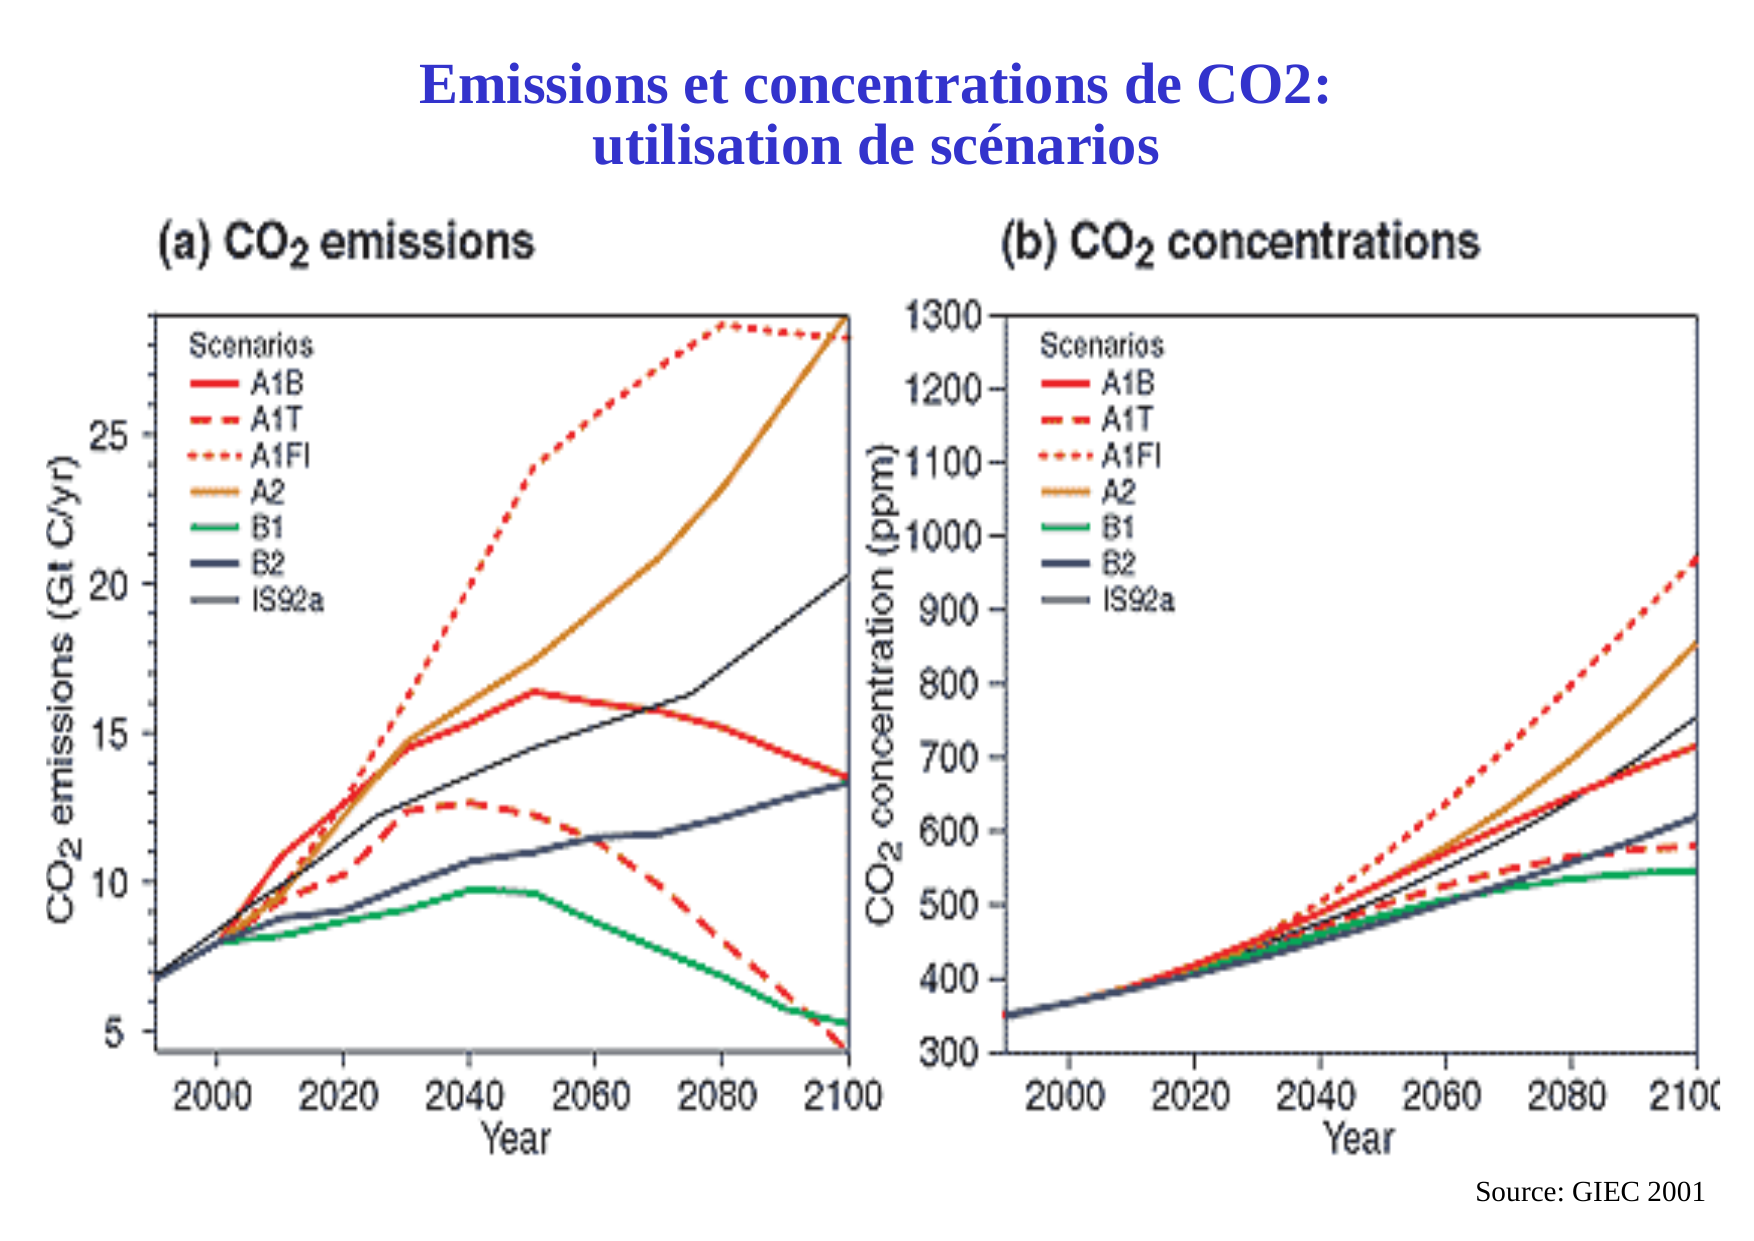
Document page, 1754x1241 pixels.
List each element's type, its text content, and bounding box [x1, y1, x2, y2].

text_box Emissions et concentrations de CO2: utilisation de scénarios [30, 47, 1723, 185]
picture [46, 185, 1721, 1188]
text_box Source: GIEC 2001 [1223, 1169, 1722, 1216]
